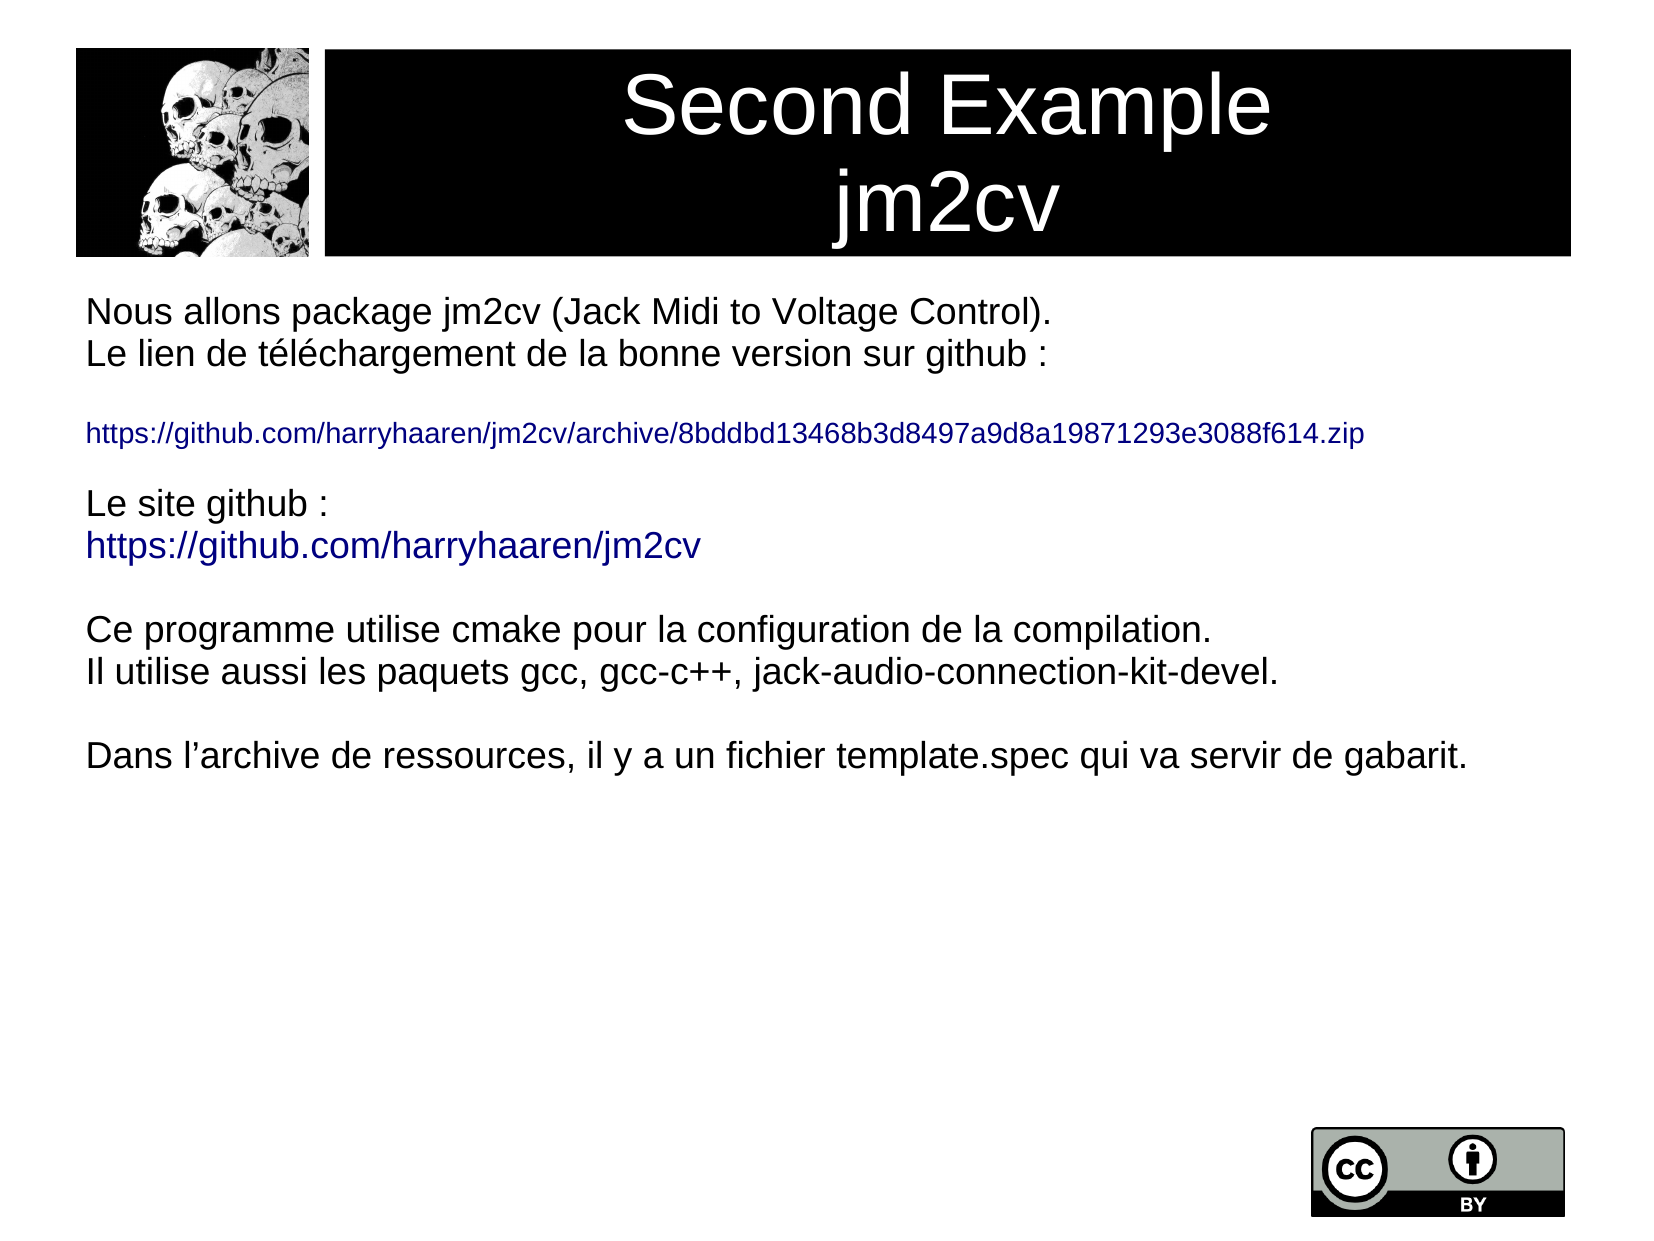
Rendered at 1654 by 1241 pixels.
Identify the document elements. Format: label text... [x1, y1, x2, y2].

title Second Example jm2cv [324, 49, 1571, 257]
picture [76, 48, 309, 257]
text_box Nous allons package jm2cv (Jack Midi to Voltage Control). Le lien de téléchargement de la bonne version sur github : https://github.com/harryhaaren/jm2cv/archive/8bddbd13468b3d8497a9d8a19871293e3088f614.zip Le site github : https://github.com/harryhaaren/jm2cv Ce programme utilise cmake pour la configuration de la compilation. Il utilise aussi les paquets gcc, gcc-c++, jack-audio-connection-kit-devel. Dans l’archive de ressources, il y a un fichier template.spec qui va servir de gabarit. [70, 283, 1571, 784]
picture [1311, 1127, 1565, 1217]
